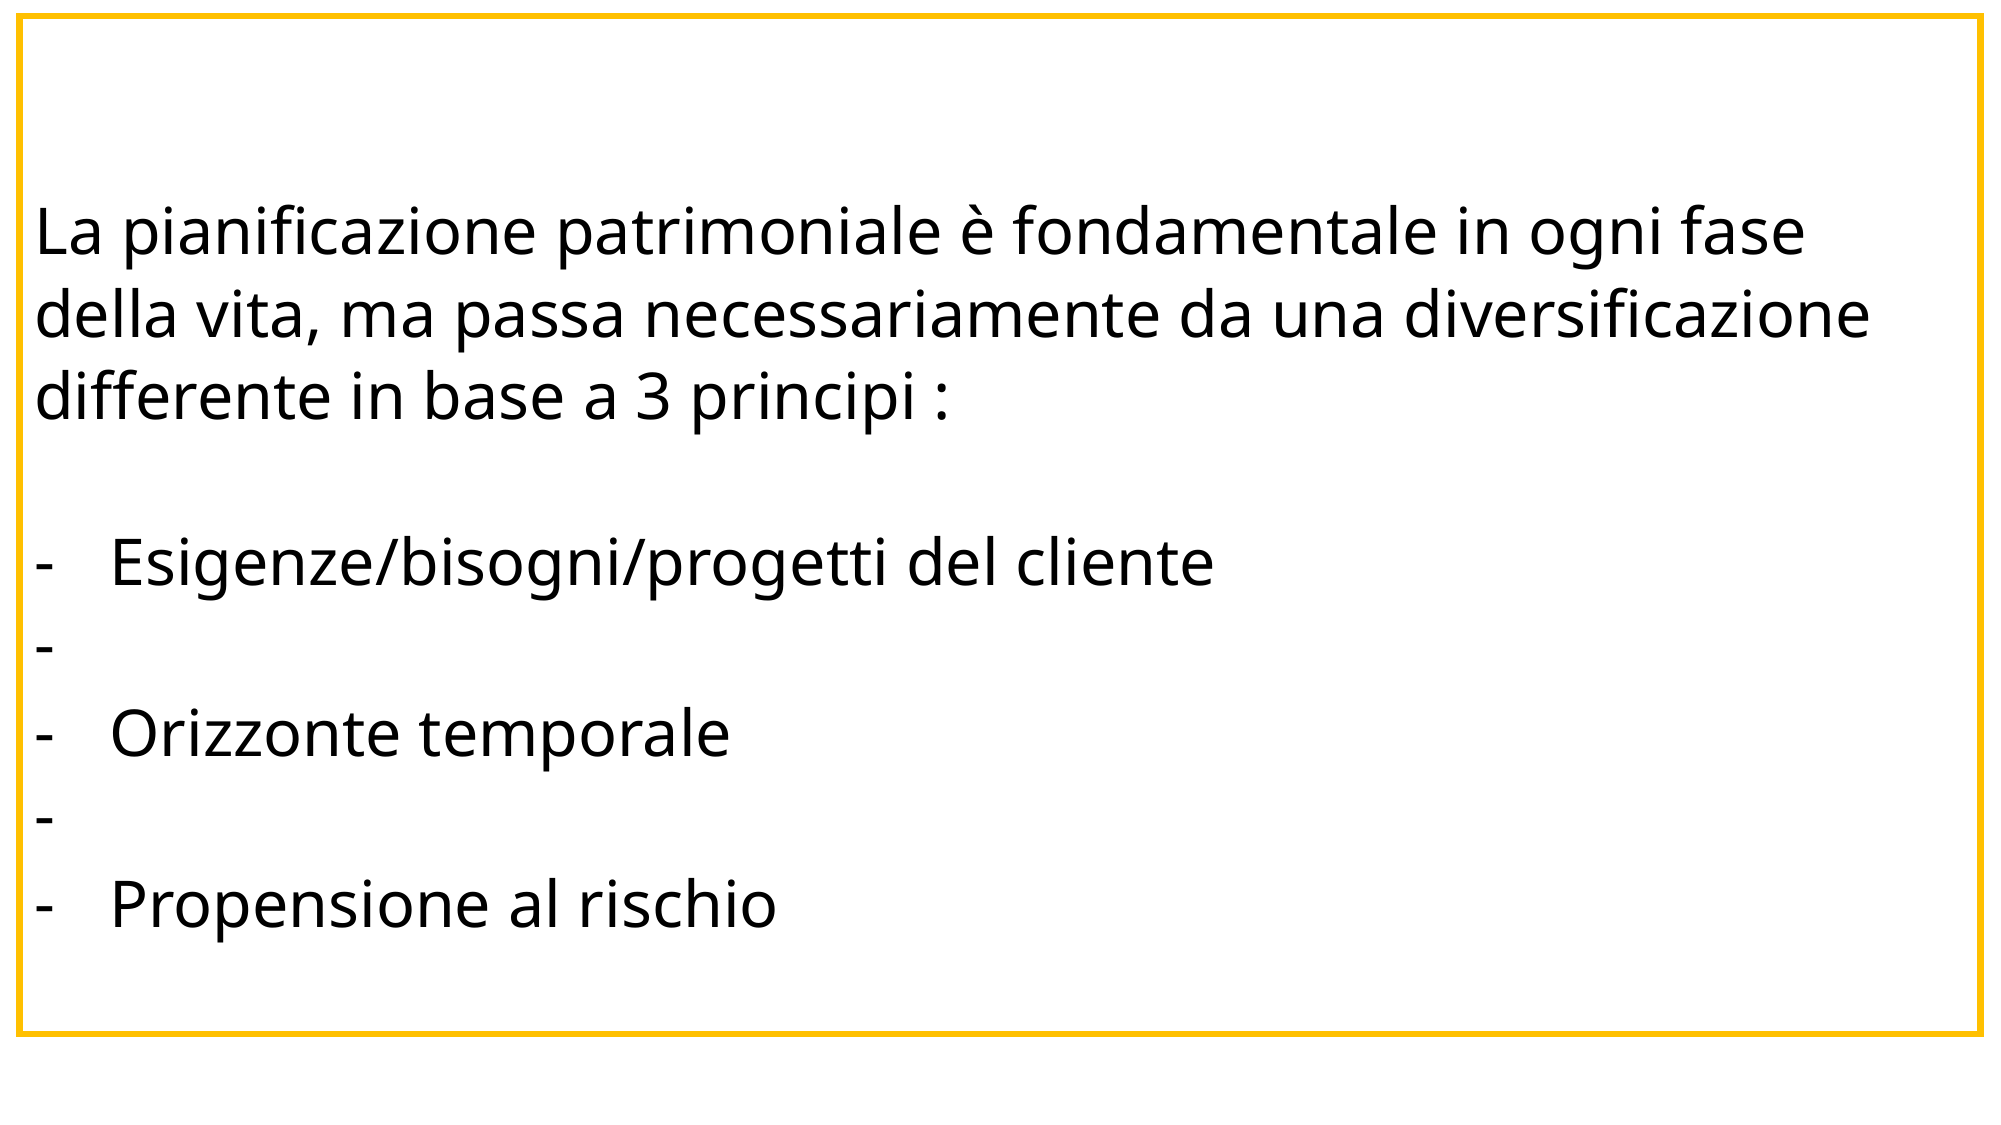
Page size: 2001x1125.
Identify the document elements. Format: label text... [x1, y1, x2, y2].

text_box La pianificazione patrimoniale è fondamentale in ogni fase della vita, ma passa necessariamente da una diversificazione differente in base a 3 principi : Esigenze/bisogni/progetti del cliente Orizzonte temporale Propensione al rischio [19, 16, 1981, 1035]
